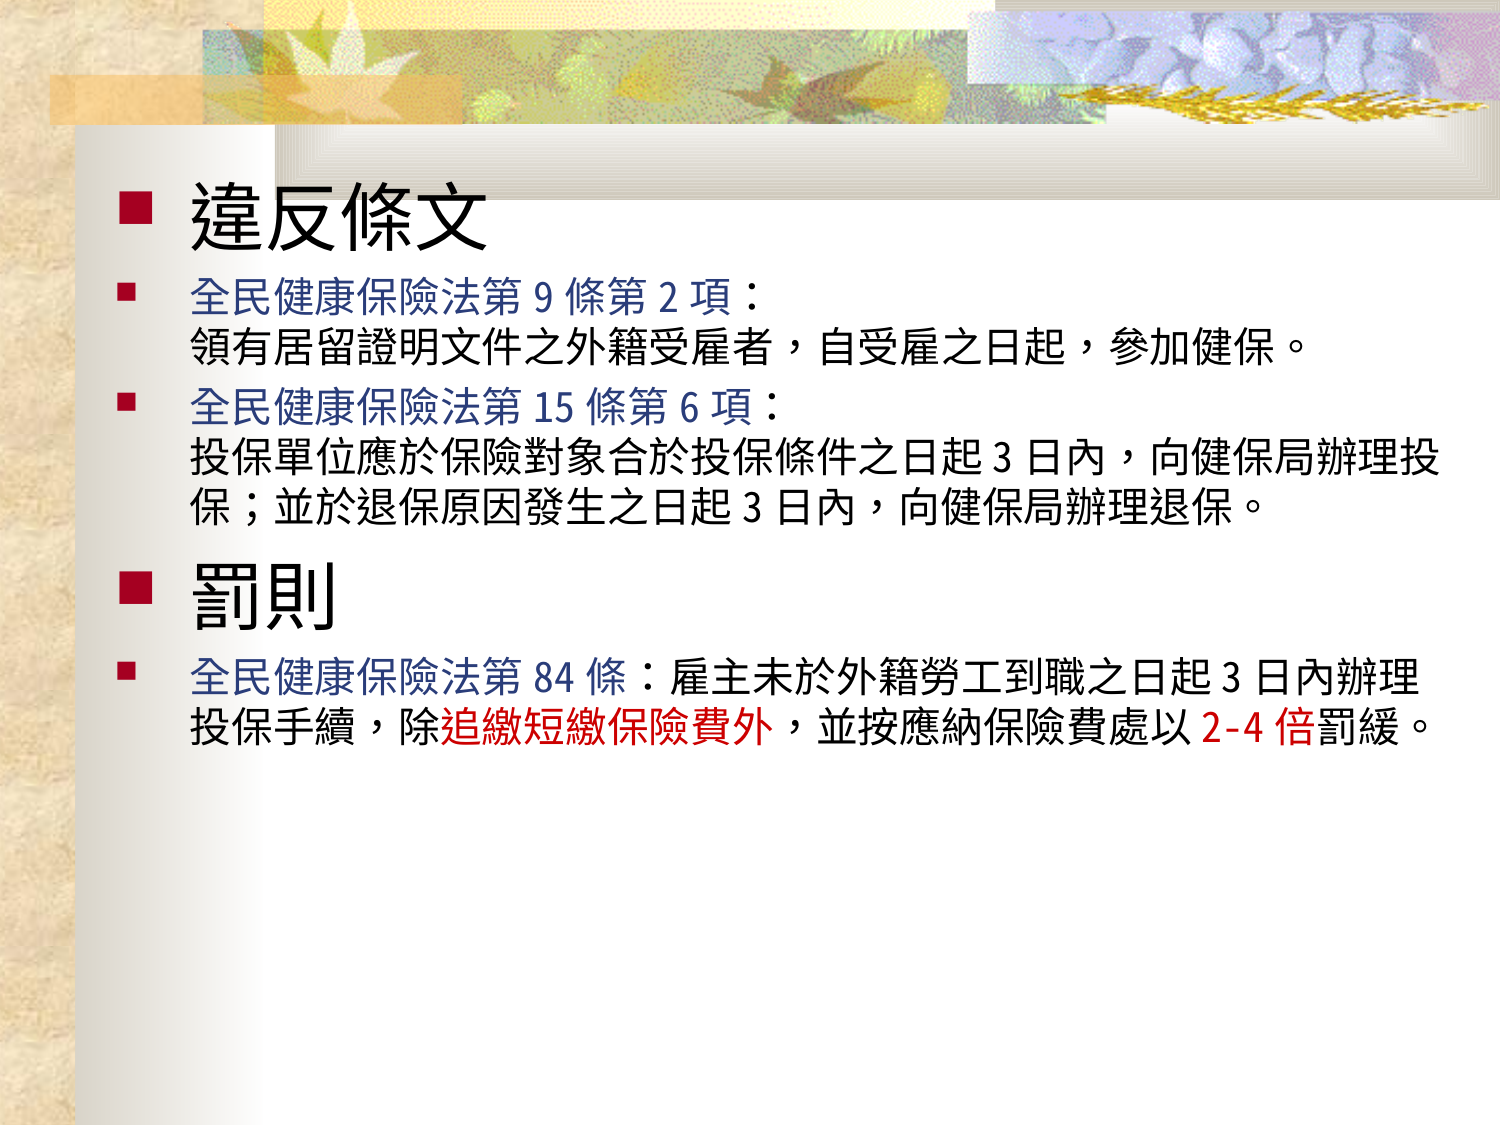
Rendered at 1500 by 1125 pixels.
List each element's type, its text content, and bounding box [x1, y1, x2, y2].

list 違反條文 全民健康保險法第9條第2項： 領有居留證明文件之外籍受雇者，自受雇之日起，參加健保。 全民健康保險法第15條第6項： 投保單位應於保險對象合於投保條件之日起3日內，向健保局辦理投保；並於退保原因發生之日起3日內，向健保局辦理退保。 罰則 全民健康保險法第84條：雇主未於外籍勞工到職之日起3日內辦理投保手續，除追繳短繳保險費外，並按應納保險費處以2-4倍罰緩。 [99, 162, 1463, 1075]
picture [0, 0, 1500, 1125]
